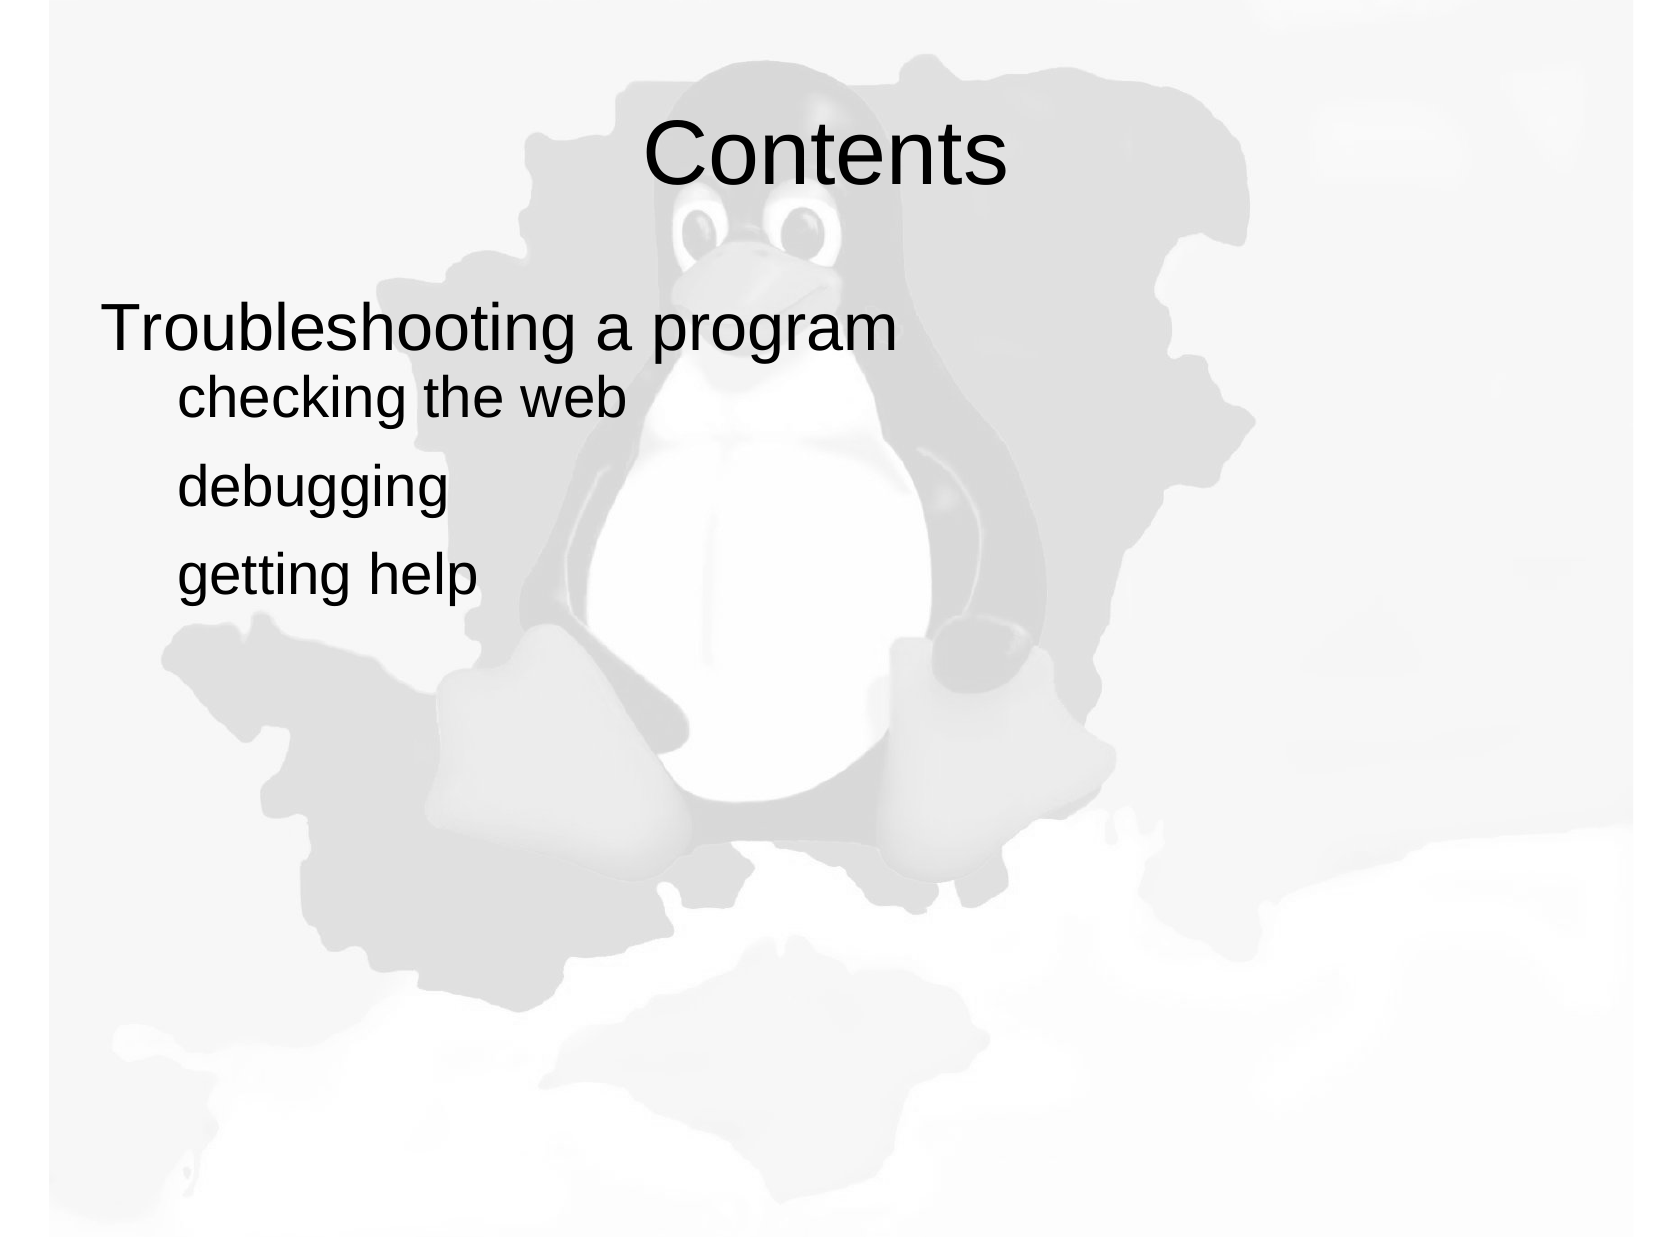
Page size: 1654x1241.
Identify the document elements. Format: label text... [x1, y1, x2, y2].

title Contents [82, 49, 1571, 257]
list Troubleshooting a program checking the web debugging getting help [82, 290, 1571, 1094]
picture [49, 0, 1634, 1237]
